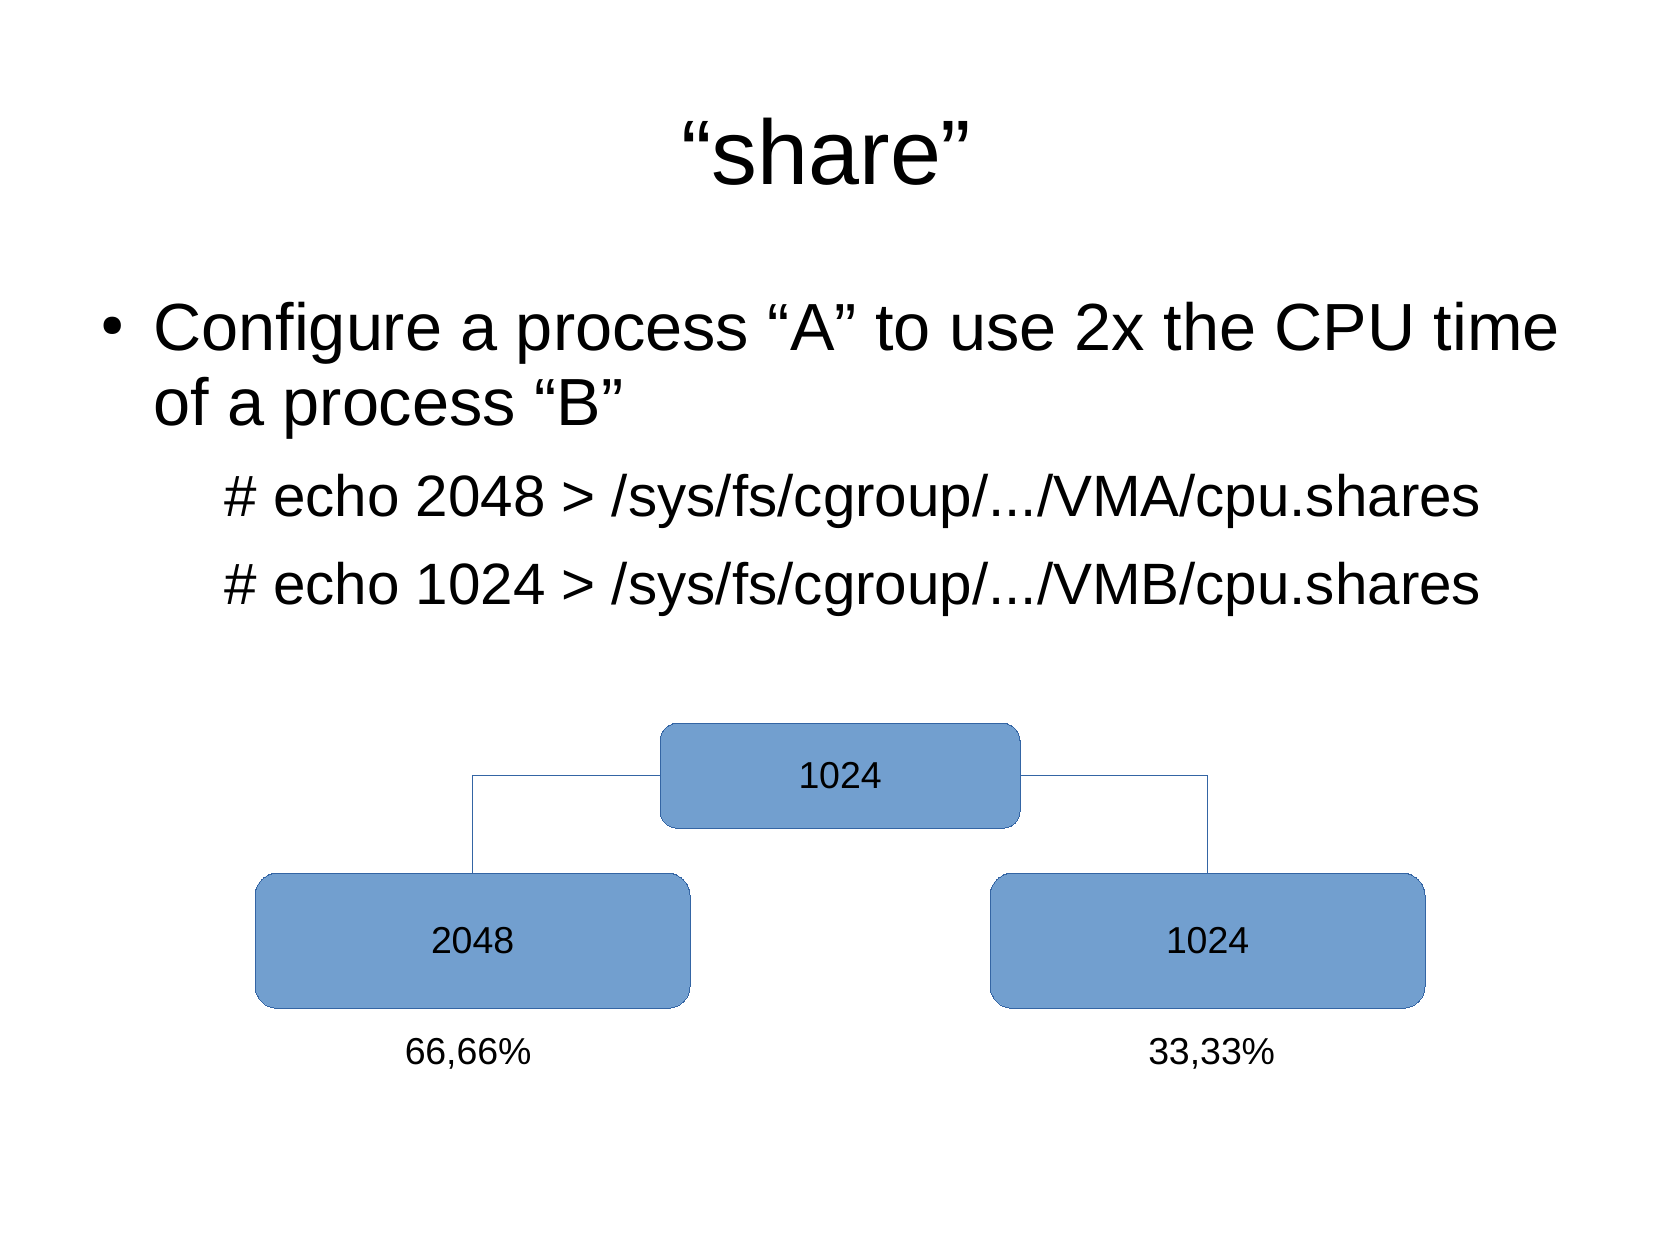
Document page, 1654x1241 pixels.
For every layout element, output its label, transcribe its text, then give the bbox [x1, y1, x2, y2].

text_box 33,33% [1133, 1023, 1291, 1081]
text_box 1024 [990, 873, 1426, 1009]
text_box 1024 [660, 723, 1021, 829]
list Configure a process “A” to use 2x the CPU time of a process “B” # echo 2048 > /sys/fs/cgroup/.../VMA/cpu.shares # echo 1024 > /sys/fs/cgroup/.../VMB/cpu.shares [82, 290, 1571, 1010]
text_box 2048 [255, 873, 691, 1009]
title “share” [82, 49, 1571, 257]
text_box 66,66% [390, 1023, 547, 1081]
